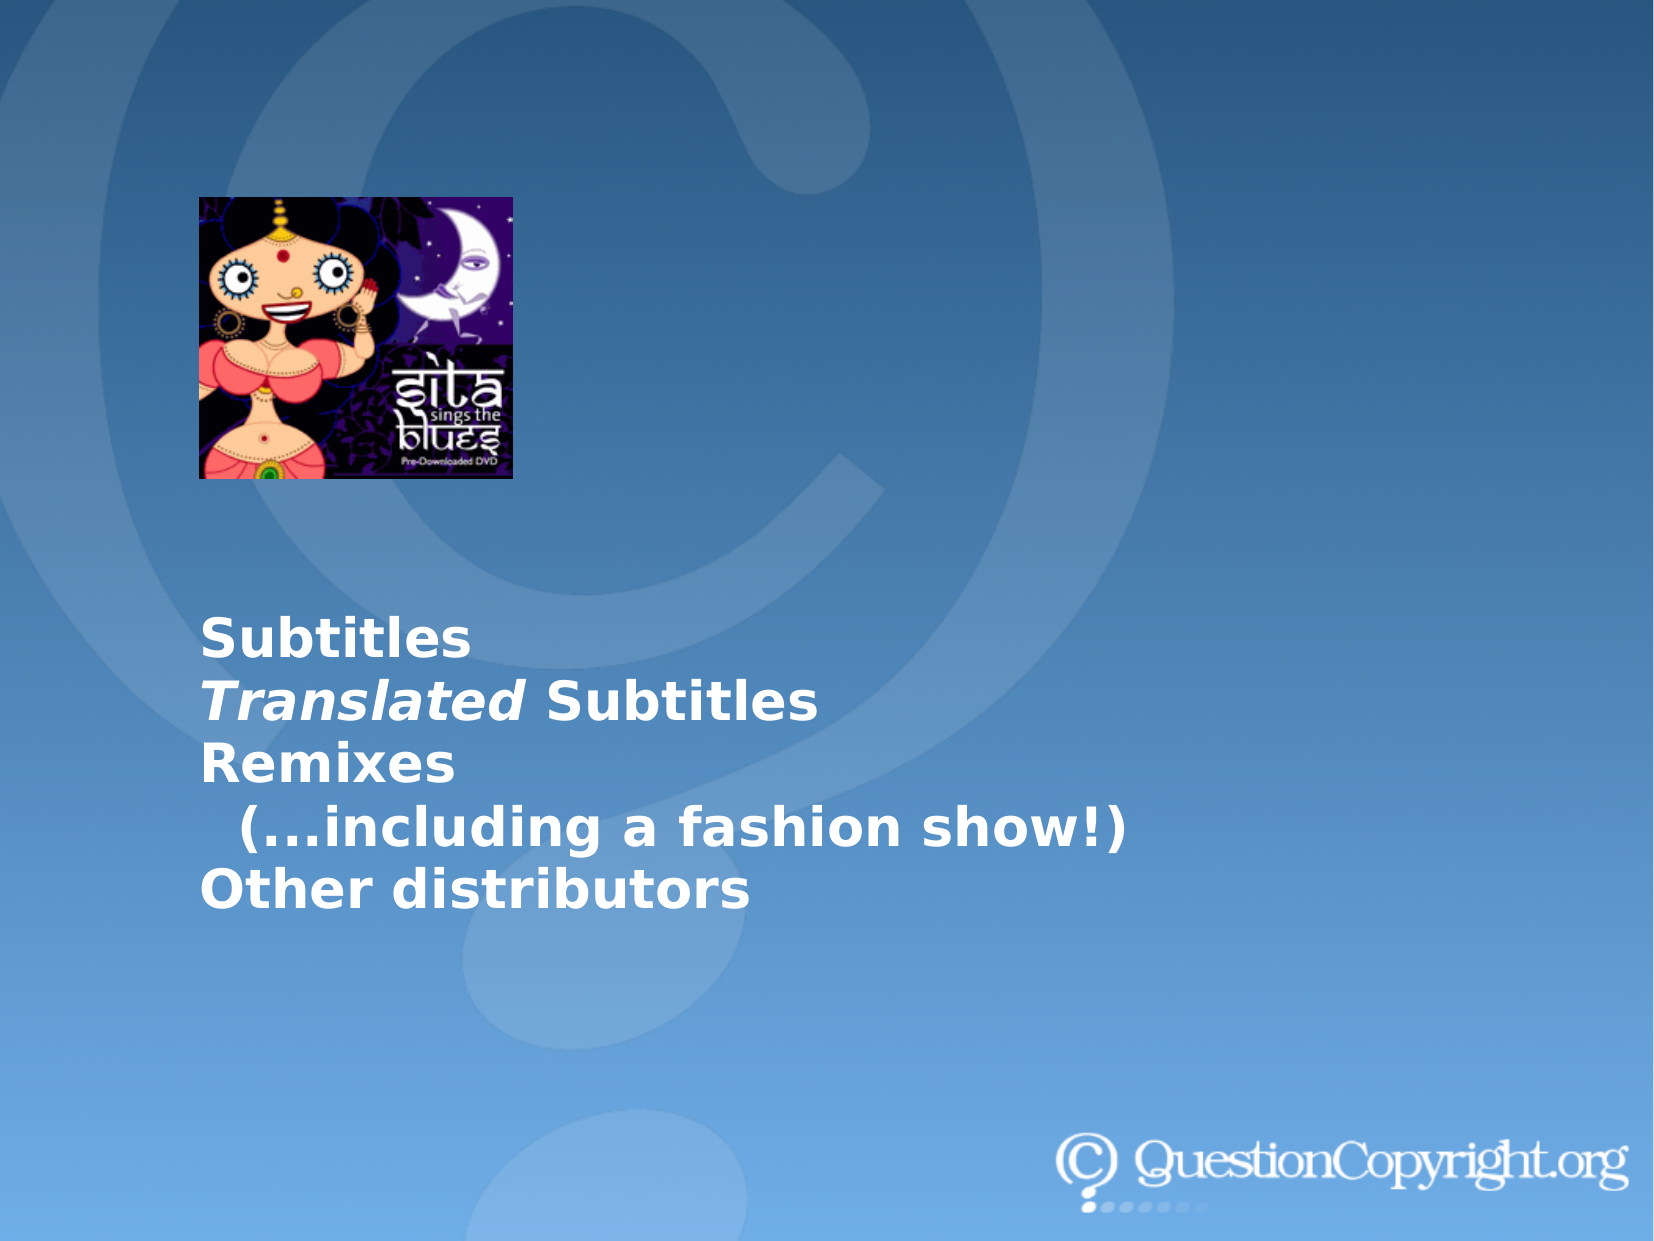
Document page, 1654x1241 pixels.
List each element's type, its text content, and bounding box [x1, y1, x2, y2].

text_box Subtitles Translated Subtitles Remixes (...including a fashion show!) Other distributors [184, 599, 1146, 993]
picture [0, 0, 1654, 1241]
